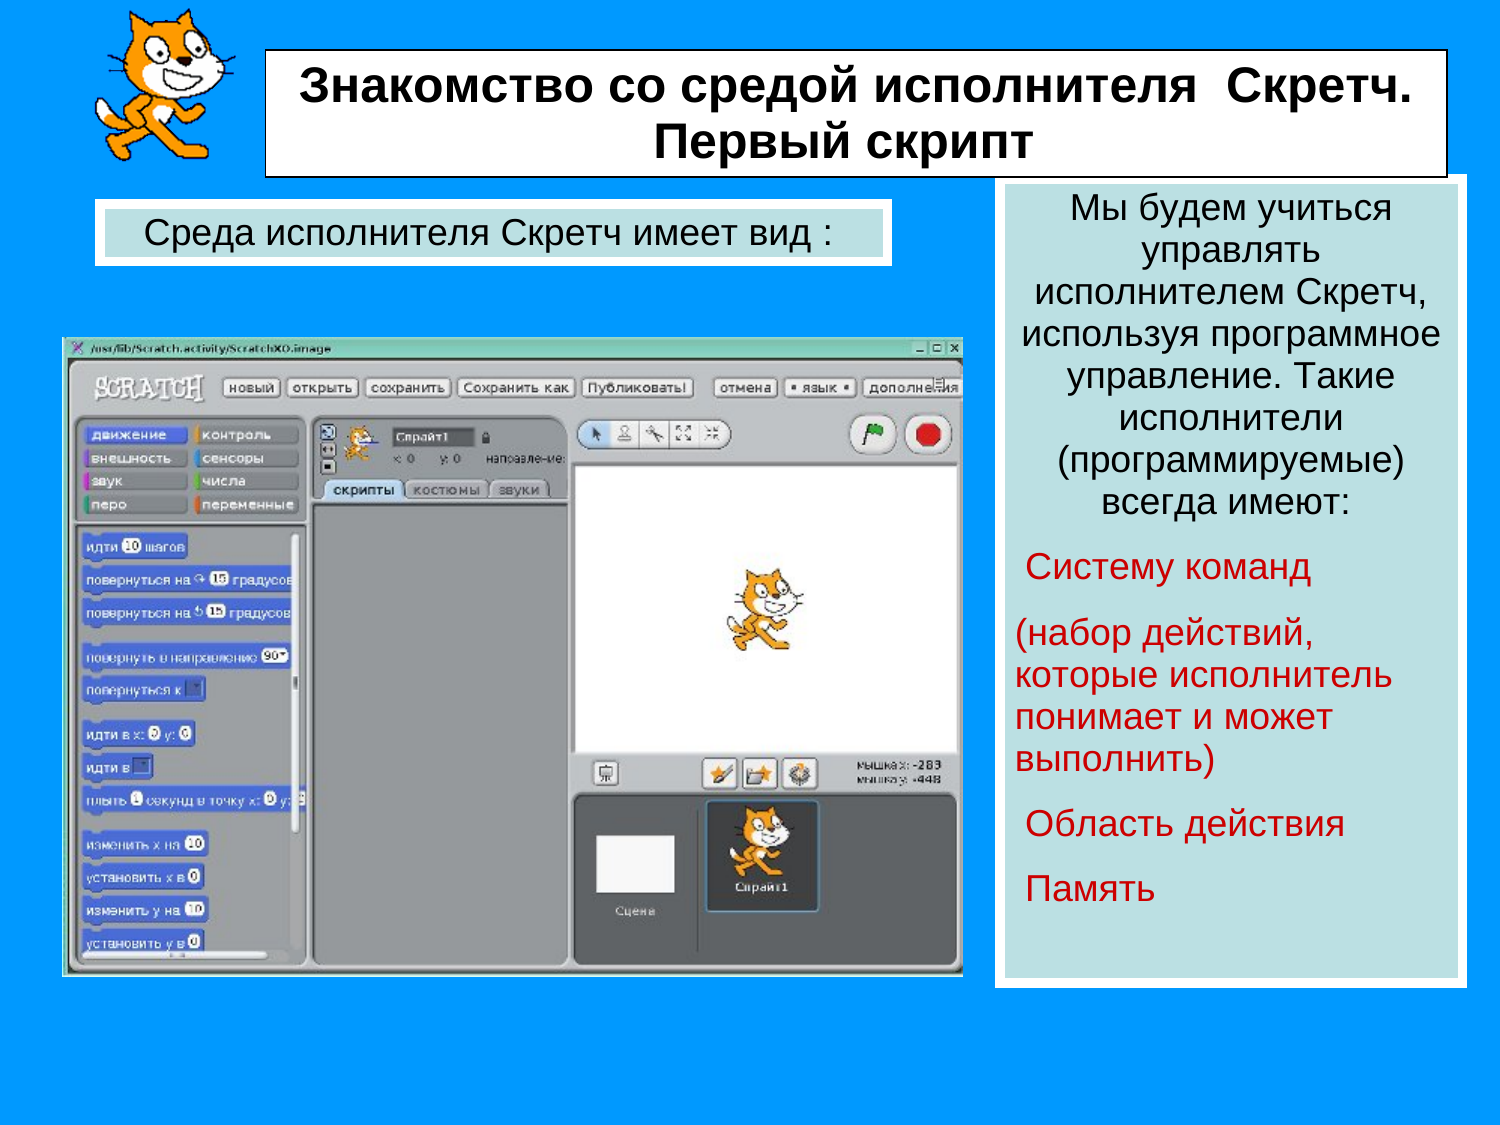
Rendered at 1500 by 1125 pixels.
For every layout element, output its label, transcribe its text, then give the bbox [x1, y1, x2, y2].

picture [75, 0, 284, 177]
text_box Мы будем учиться управлять исполнителем Скретч, используя программное управление. Такие исполнители (программируемые) всегда имеют: Систему команд (набор действий, которые исполнитель понимает и может выполнить) Область действия Память [999, 178, 1463, 984]
text_box Среда исполнителя Скретч имеет вид : [99, 203, 888, 262]
text_box Знакомство со средой исполнителя Скретч. Первый скрипт [265, 49, 1447, 177]
picture [62, 337, 963, 977]
